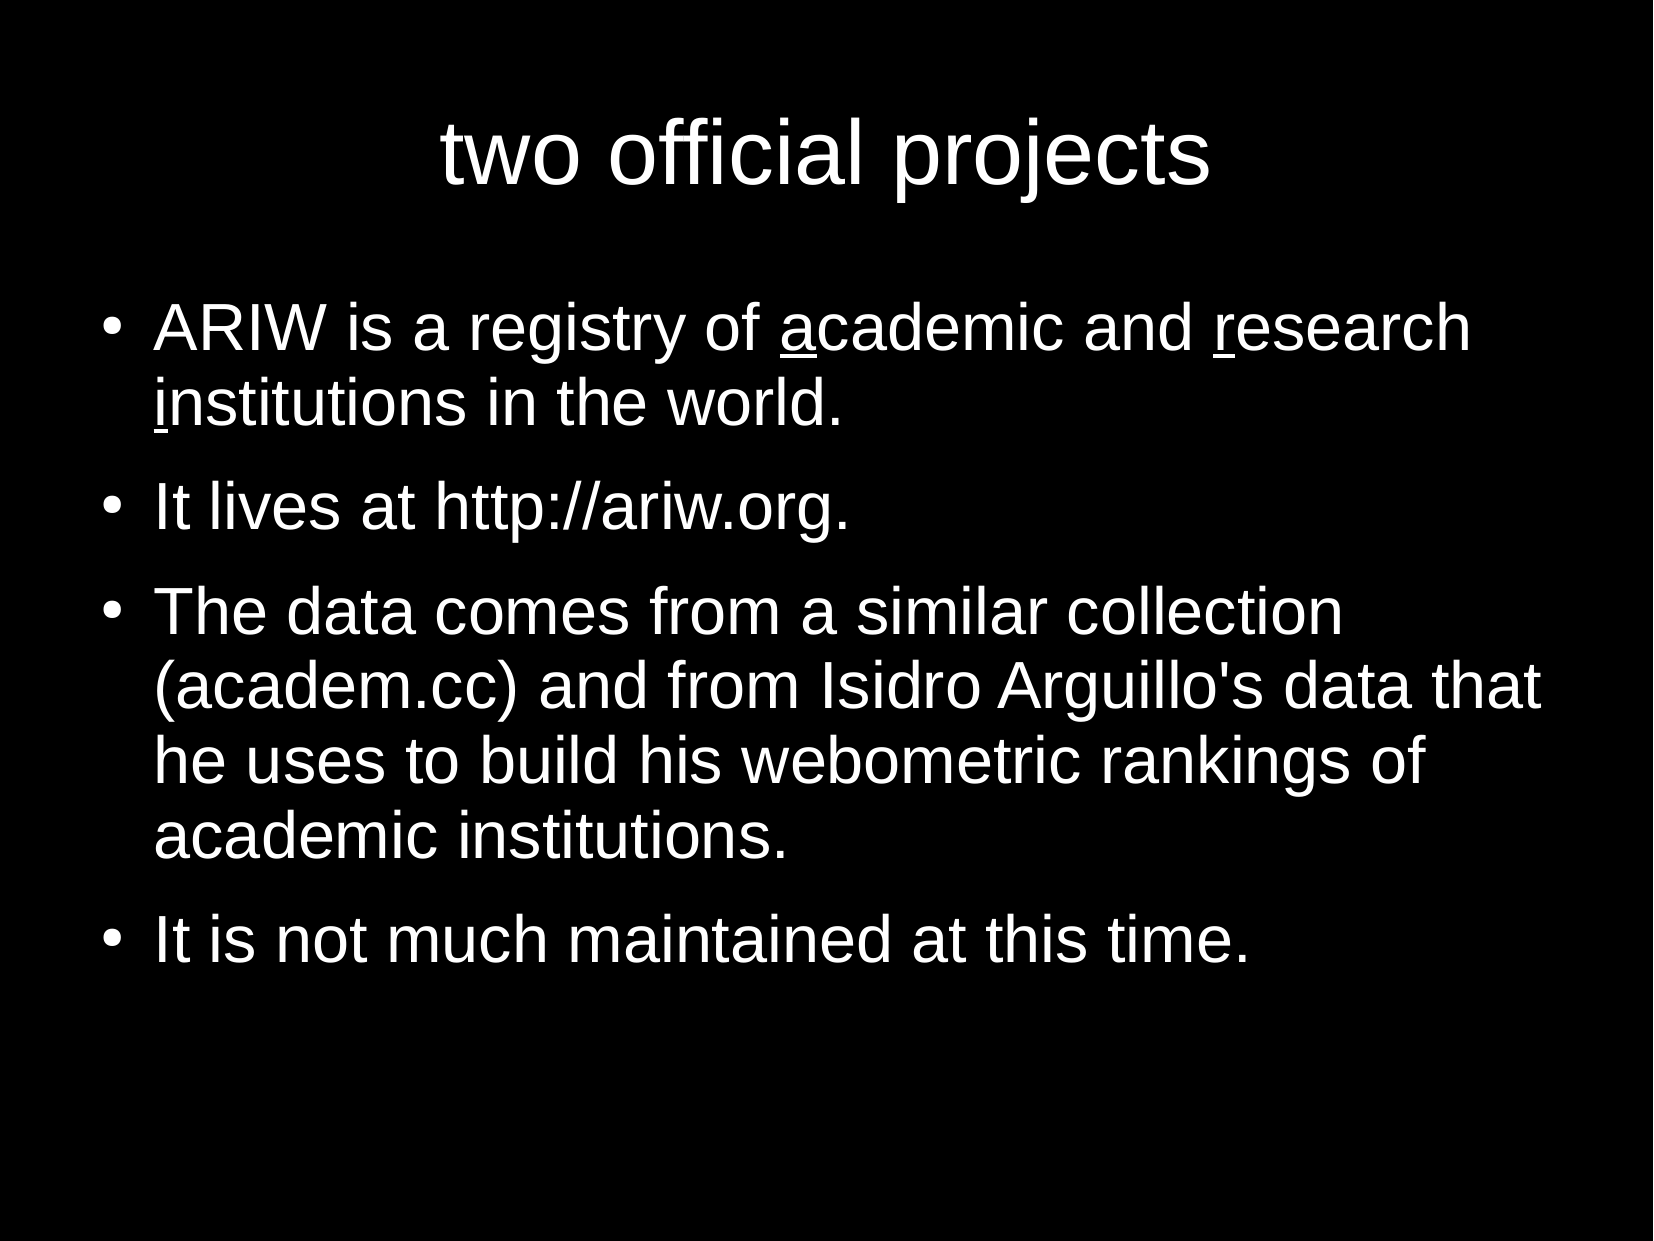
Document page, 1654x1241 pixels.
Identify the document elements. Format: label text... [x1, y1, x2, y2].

list ARIW is a registry of academic and research institutions in the world. It lives at http://ariw.org. The data comes from a similar collection (academ.cc) and from Isidro Arguillo's data that he uses to build his webometric rankings of academic institutions. It is not much maintained at this time. [82, 290, 1571, 1109]
title two official projects [82, 56, 1571, 250]
